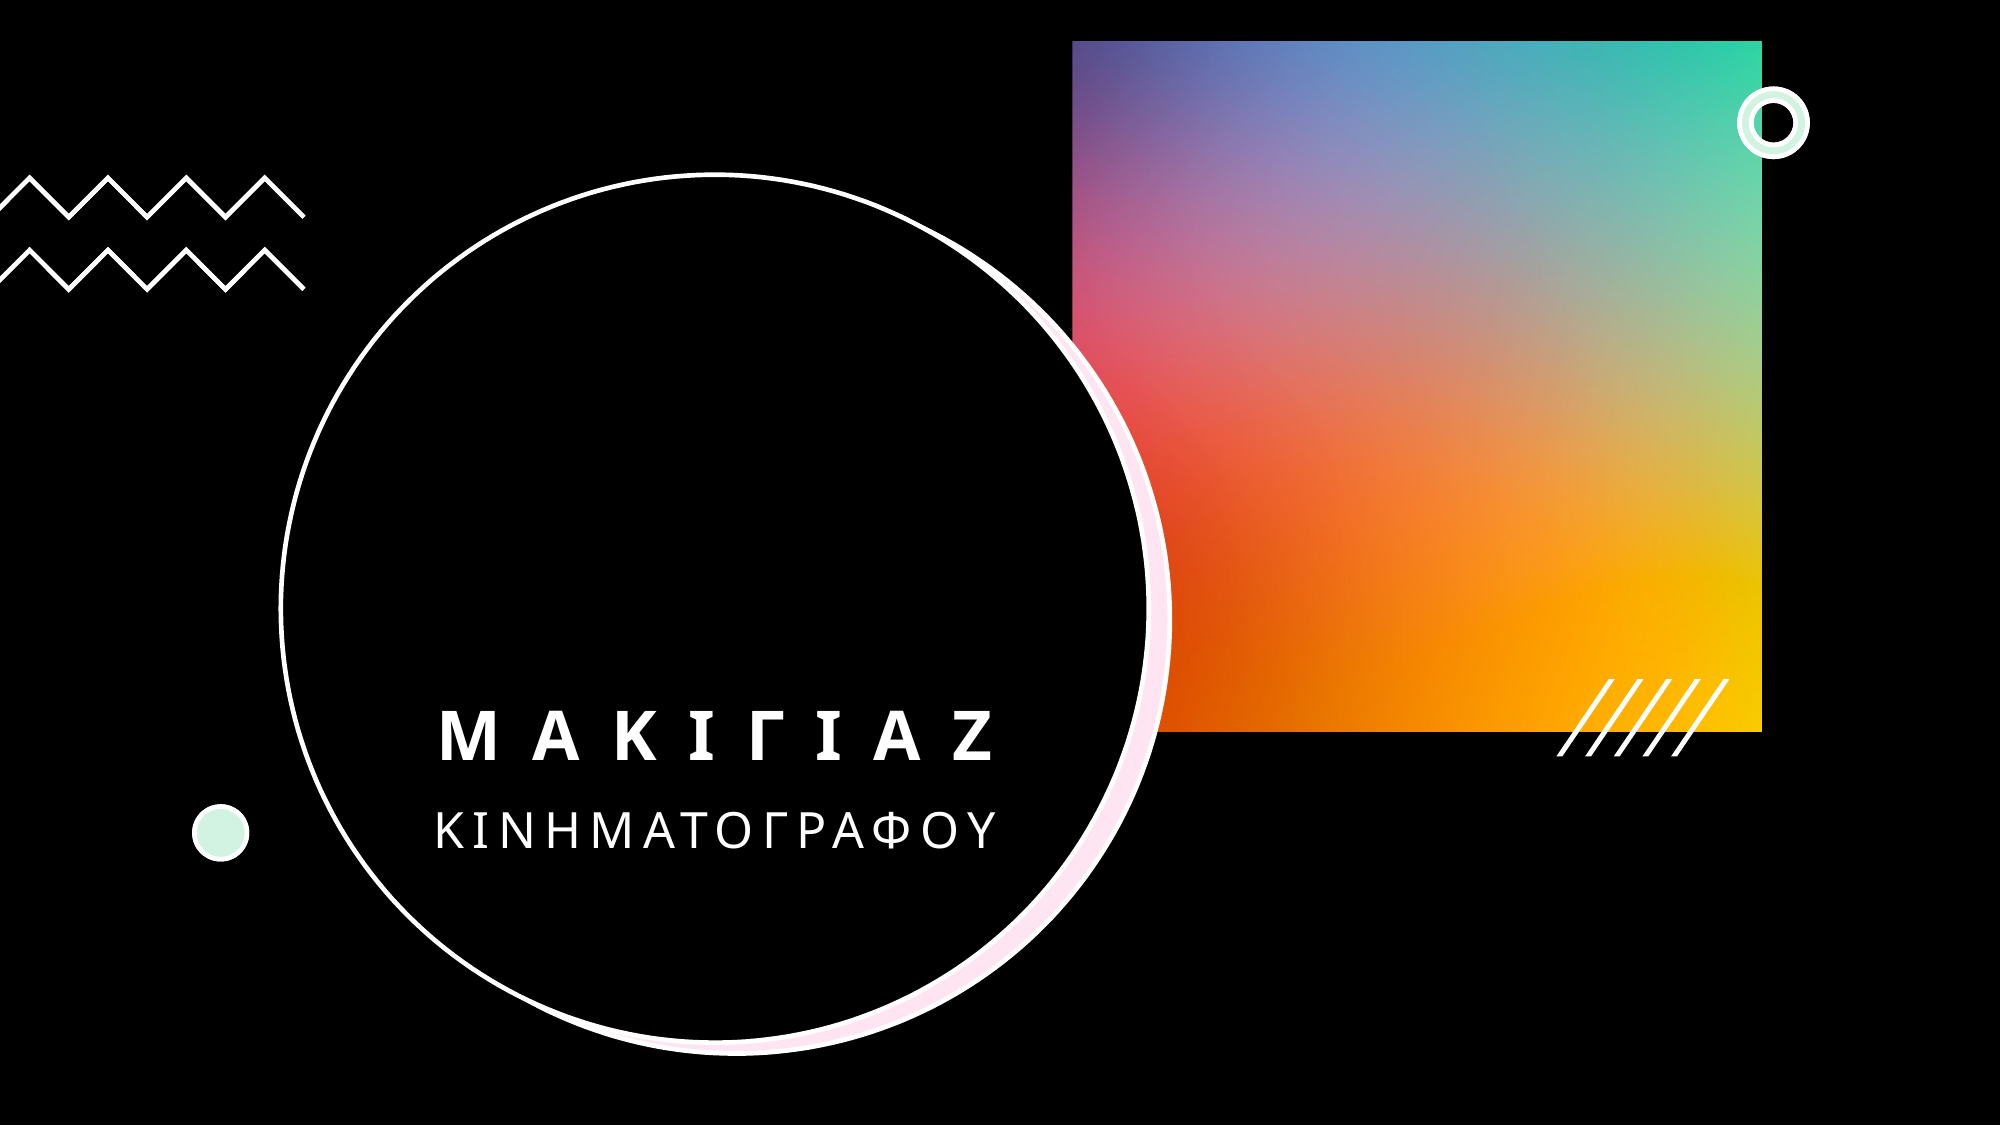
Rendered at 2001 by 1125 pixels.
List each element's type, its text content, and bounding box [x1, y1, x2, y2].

picture [1072, 41, 1762, 732]
text_box [0, 0, 2000, 1125]
title ΜΑΚΙΓΙΑΖ [417, 359, 1013, 783]
subtitle ΚΙΝΗΜΑΤΟΓΡΑΦΟΥ [417, 797, 1013, 931]
picture [1752, 105, 1762, 141]
